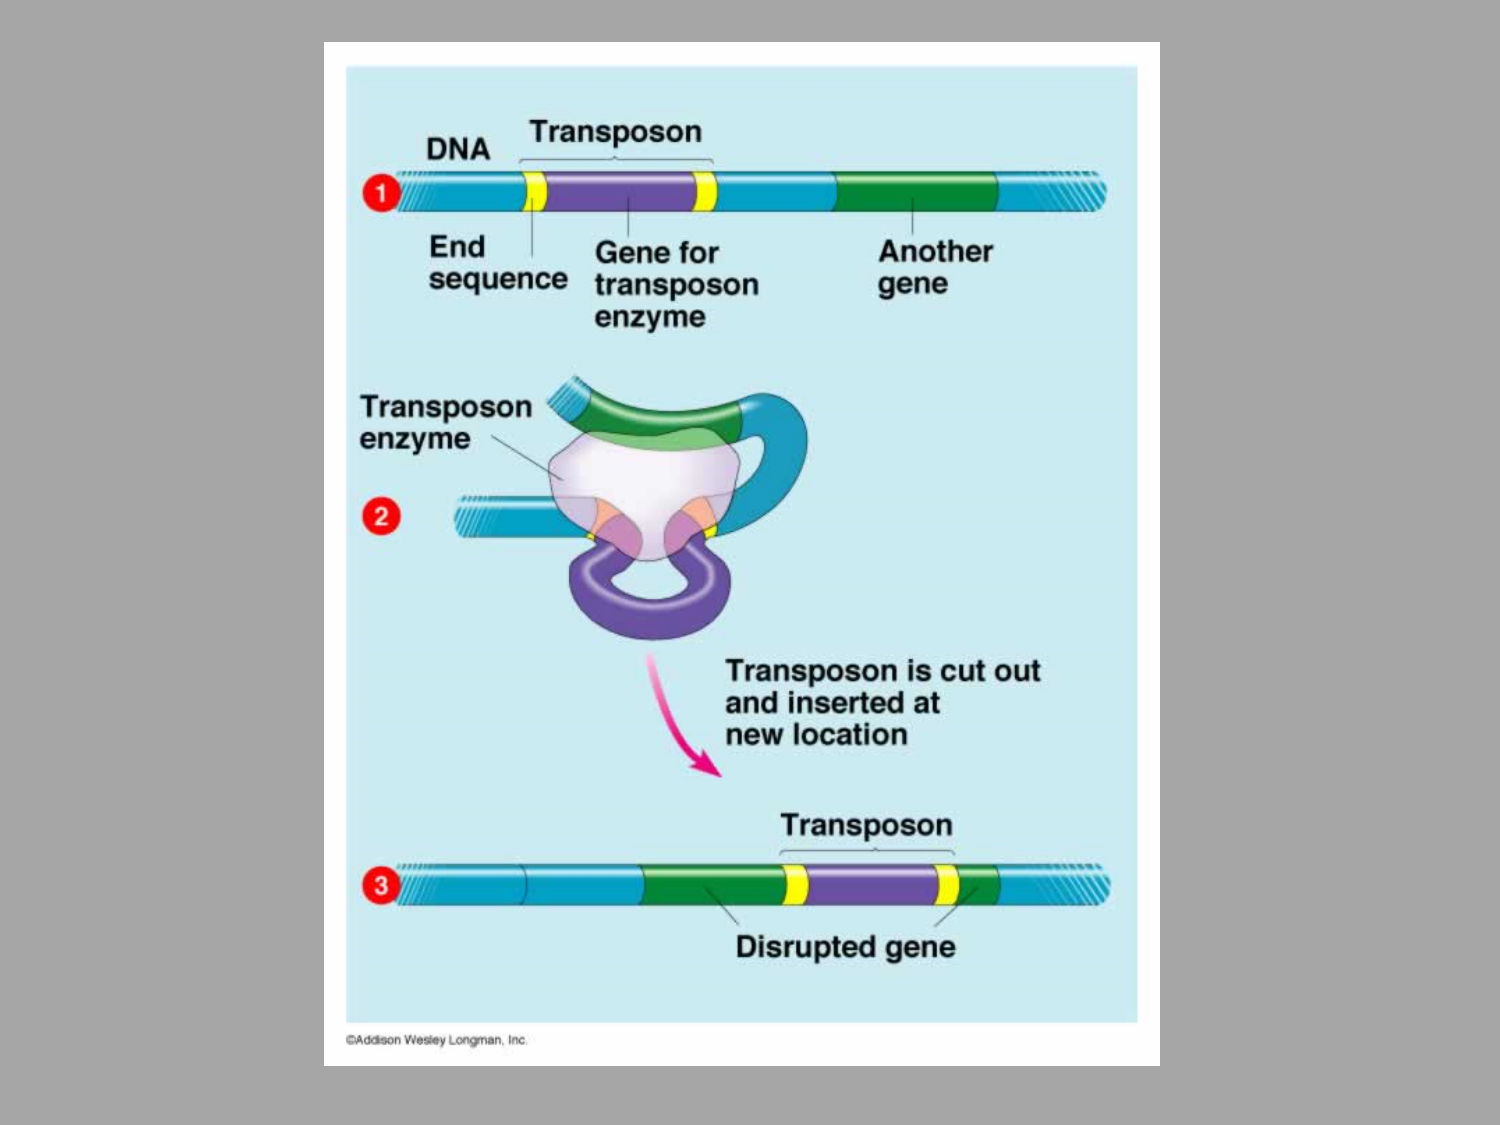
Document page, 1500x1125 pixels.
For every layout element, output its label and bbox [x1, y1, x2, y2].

picture [324, 42, 1160, 1066]
